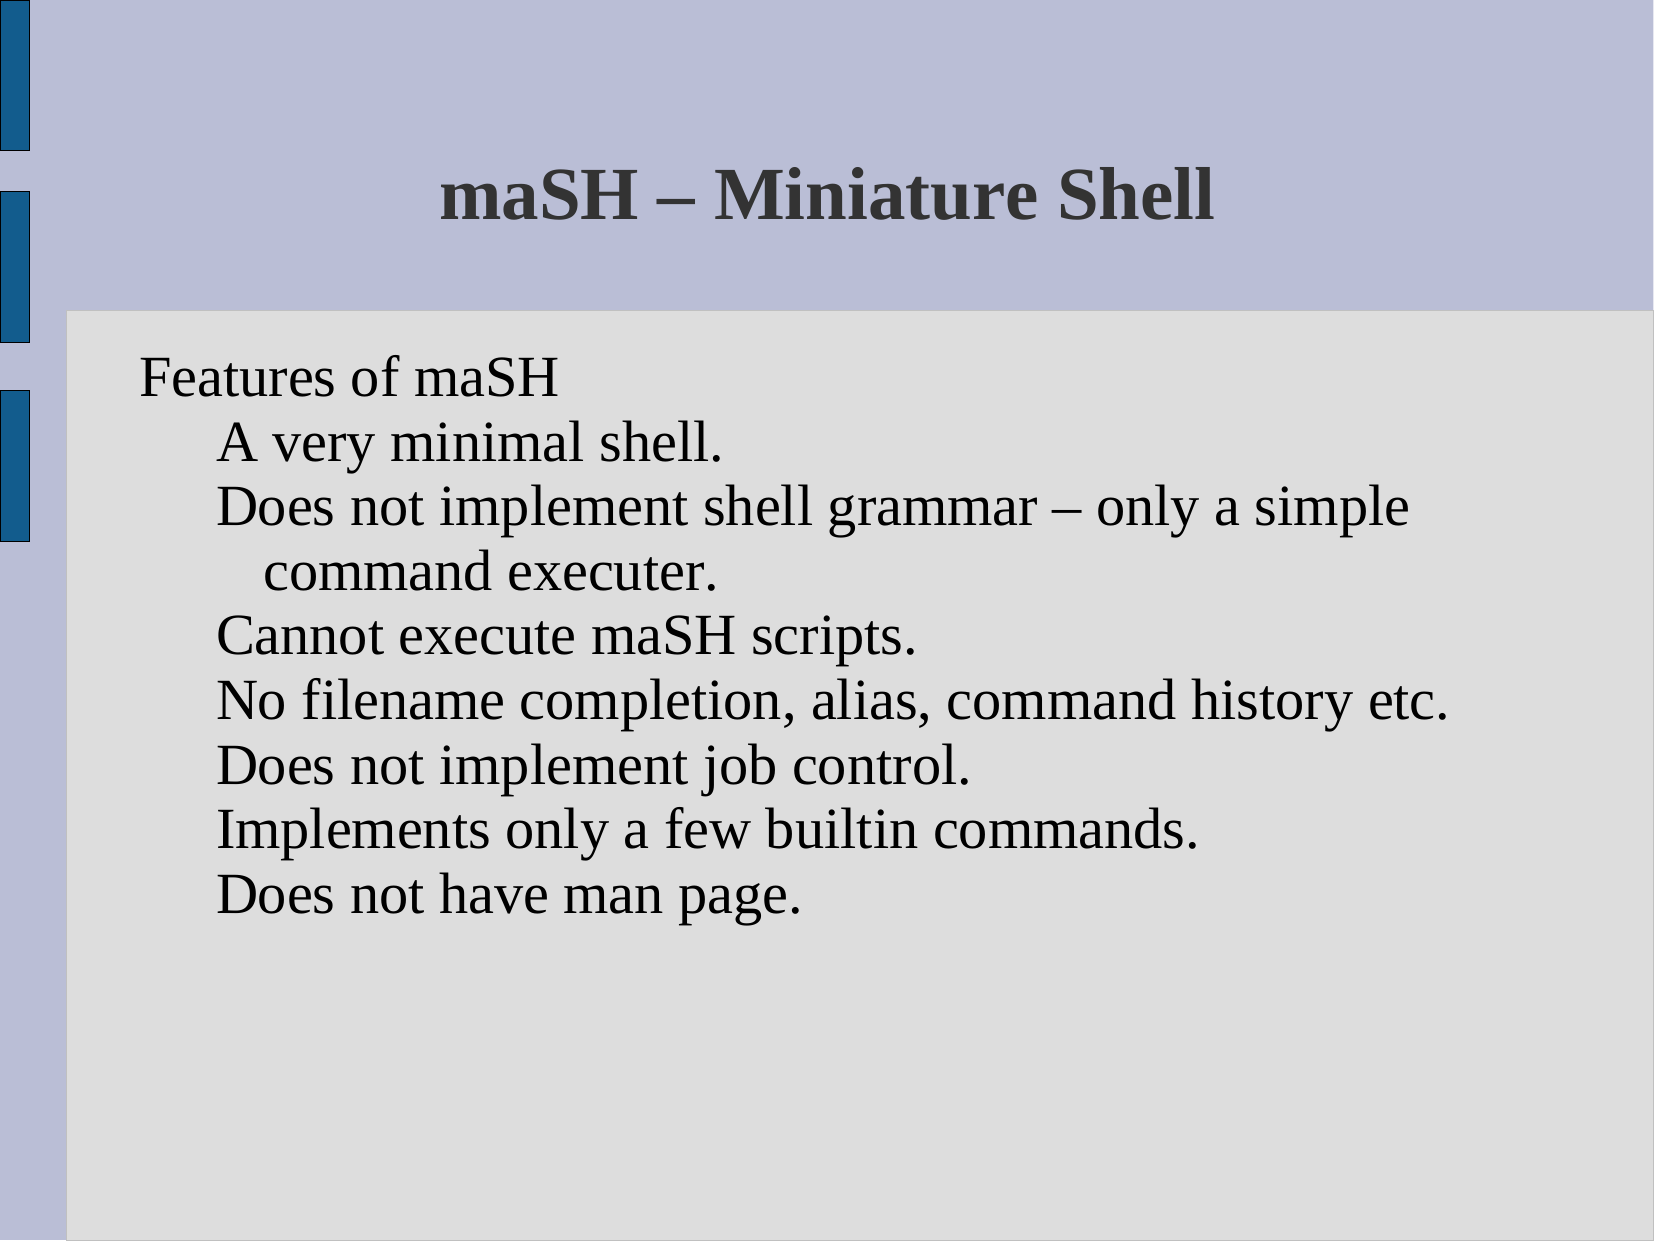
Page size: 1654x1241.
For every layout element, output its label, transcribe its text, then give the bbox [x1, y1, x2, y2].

title maSH – Miniature Shell [121, 98, 1534, 291]
list Features of maSH A very minimal shell. Does not implement shell grammar – only a simple command executer. Cannot execute maSH scripts. No filename completion, alias, command history etc. Does not implement job control. Implements only a few builtin commands. Does not have man page. [121, 344, 1534, 1112]
